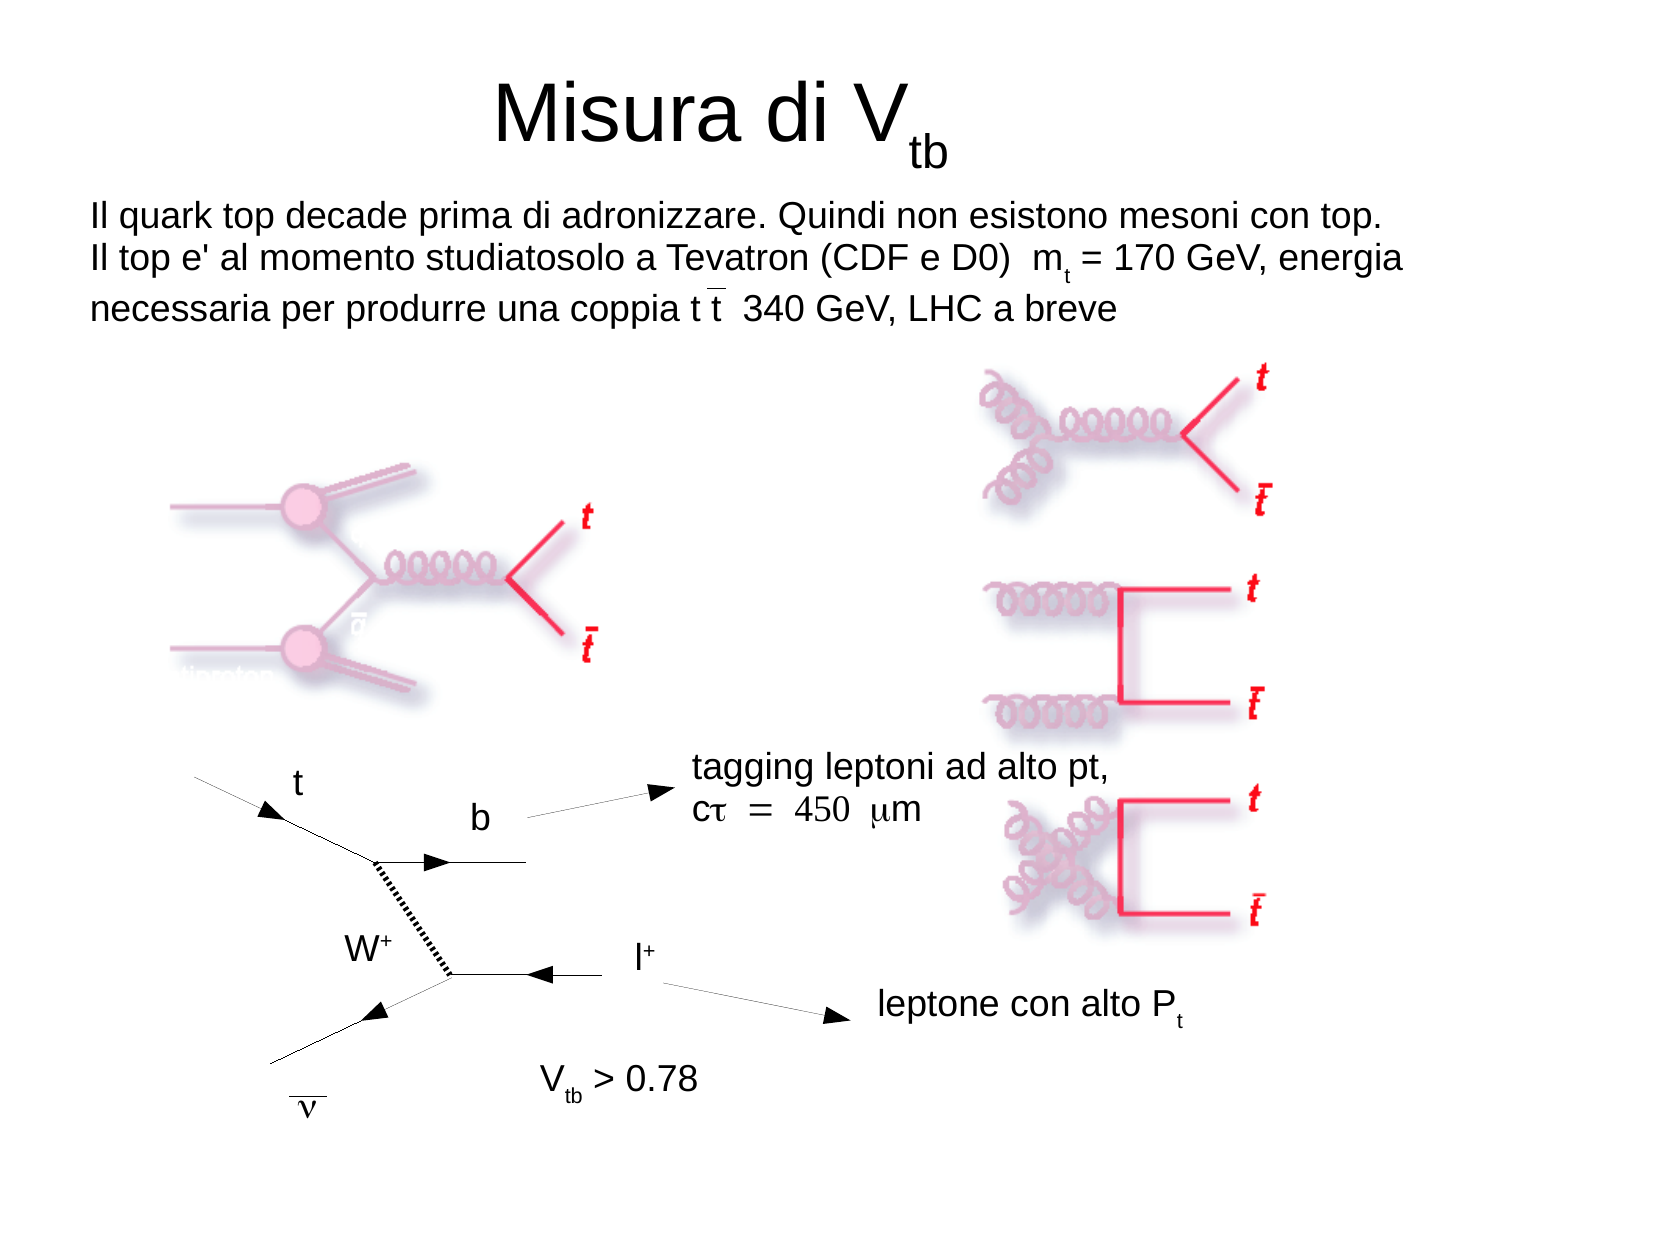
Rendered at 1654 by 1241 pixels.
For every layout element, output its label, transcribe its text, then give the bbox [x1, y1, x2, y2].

text_box t [278, 753, 429, 826]
text_box n [283, 1085, 359, 1149]
text_box Misura di Vtb [477, 58, 1378, 187]
text_box Vtb > 0.78 [525, 1050, 976, 1116]
text_box Il quark top decade prima di adronizzare. Quindi non esistono mesoni con top. Il top e' al momento studiatosolo a Tevatron (CDF e D0) mt = 170 GeV, energia necessaria per produrre una coppia t t 340 GeV, LHC a breve [75, 187, 1538, 338]
text_box l+ [619, 929, 695, 987]
text_box tagging leptoni ad alto pt, ct = 450 mm [677, 738, 1203, 845]
text_box leptone con alto Pt [862, 975, 1426, 1041]
picture [953, 355, 1276, 956]
text_box W+ [329, 919, 443, 977]
text_box b [455, 789, 606, 861]
picture [150, 449, 600, 729]
